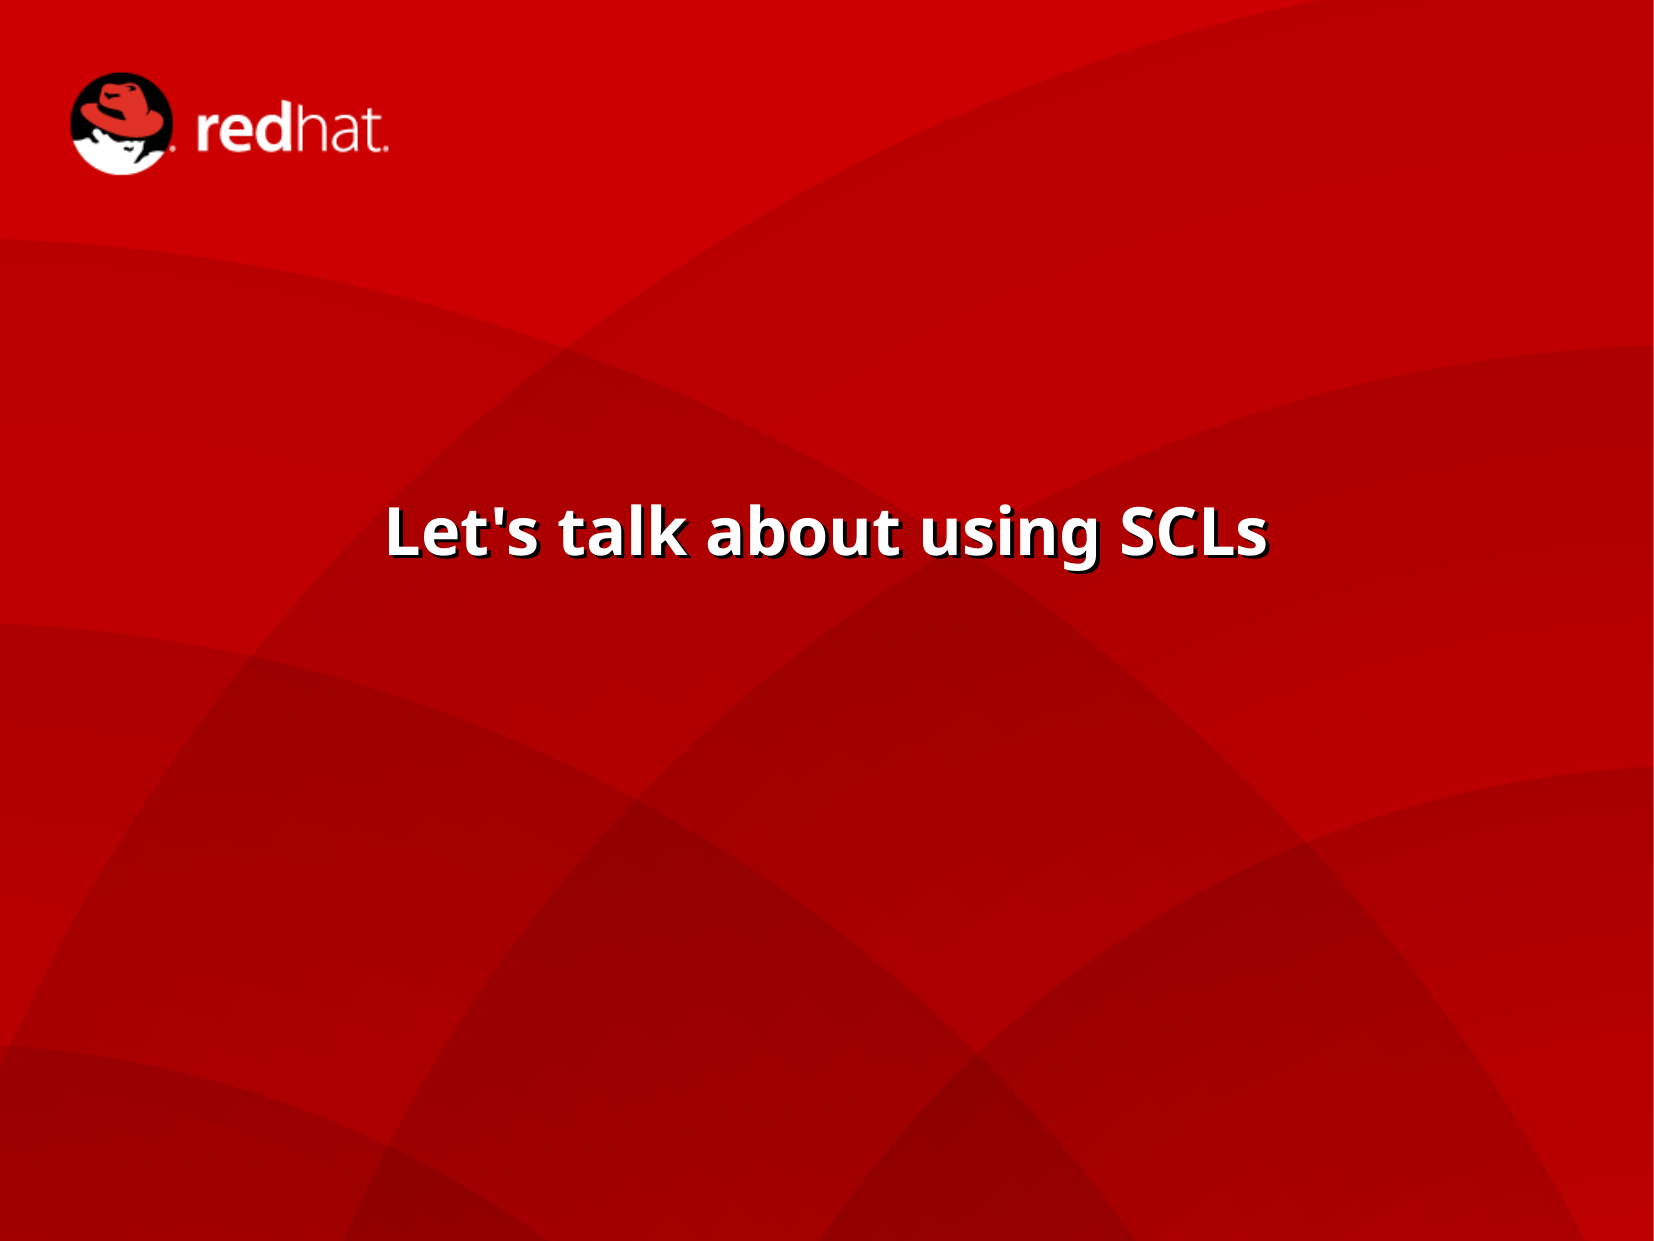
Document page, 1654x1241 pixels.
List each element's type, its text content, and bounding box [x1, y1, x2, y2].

subtitle Let's talk about using SCLs [82, 49, 1571, 1109]
picture [0, 0, 1654, 1241]
